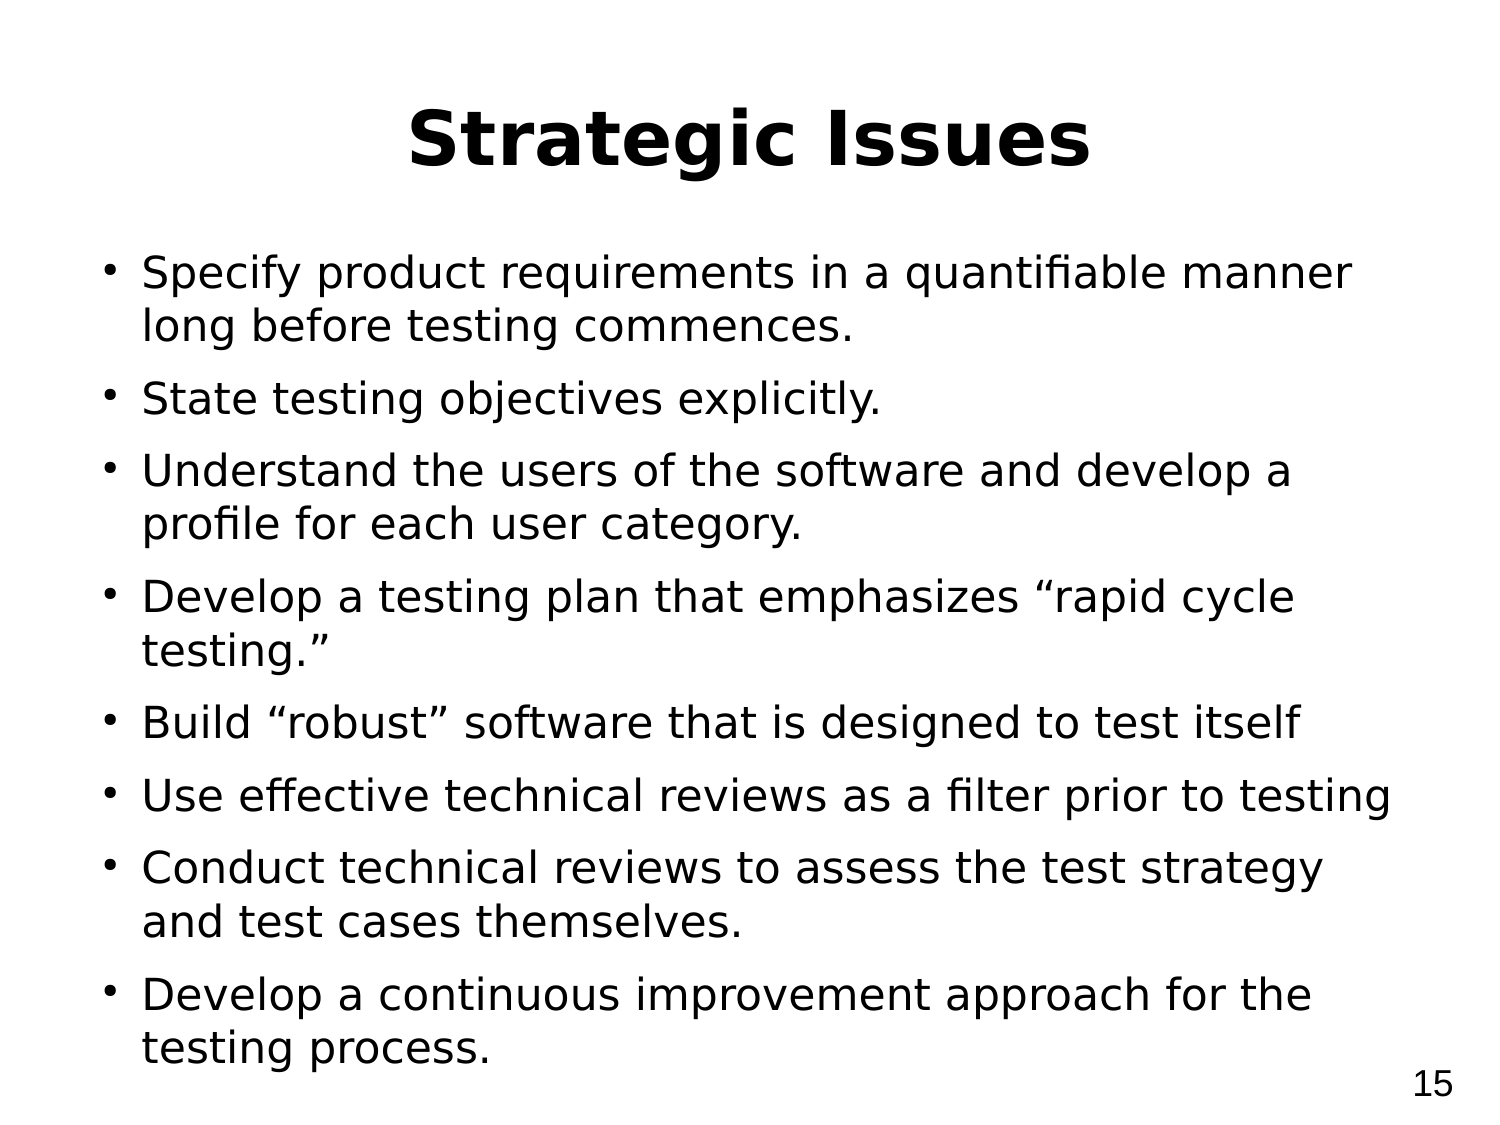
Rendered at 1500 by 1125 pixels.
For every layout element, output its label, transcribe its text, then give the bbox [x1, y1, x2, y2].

list Specify product requirements in a quantifiable manner long before testing commences. State testing objectives explicitly. Understand the users of the software and develop a profile for each user category. Develop a testing plan that emphasizes “rapid cycle testing.” Build “robust” software that is designed to test itself Use effective technical reviews as a filter prior to testing Conduct technical reviews to assess the test strategy and test cases themselves. Develop a continuous improvement approach for the testing process. [75, 236, 1425, 1093]
title Strategic Issues [75, 56, 1425, 189]
